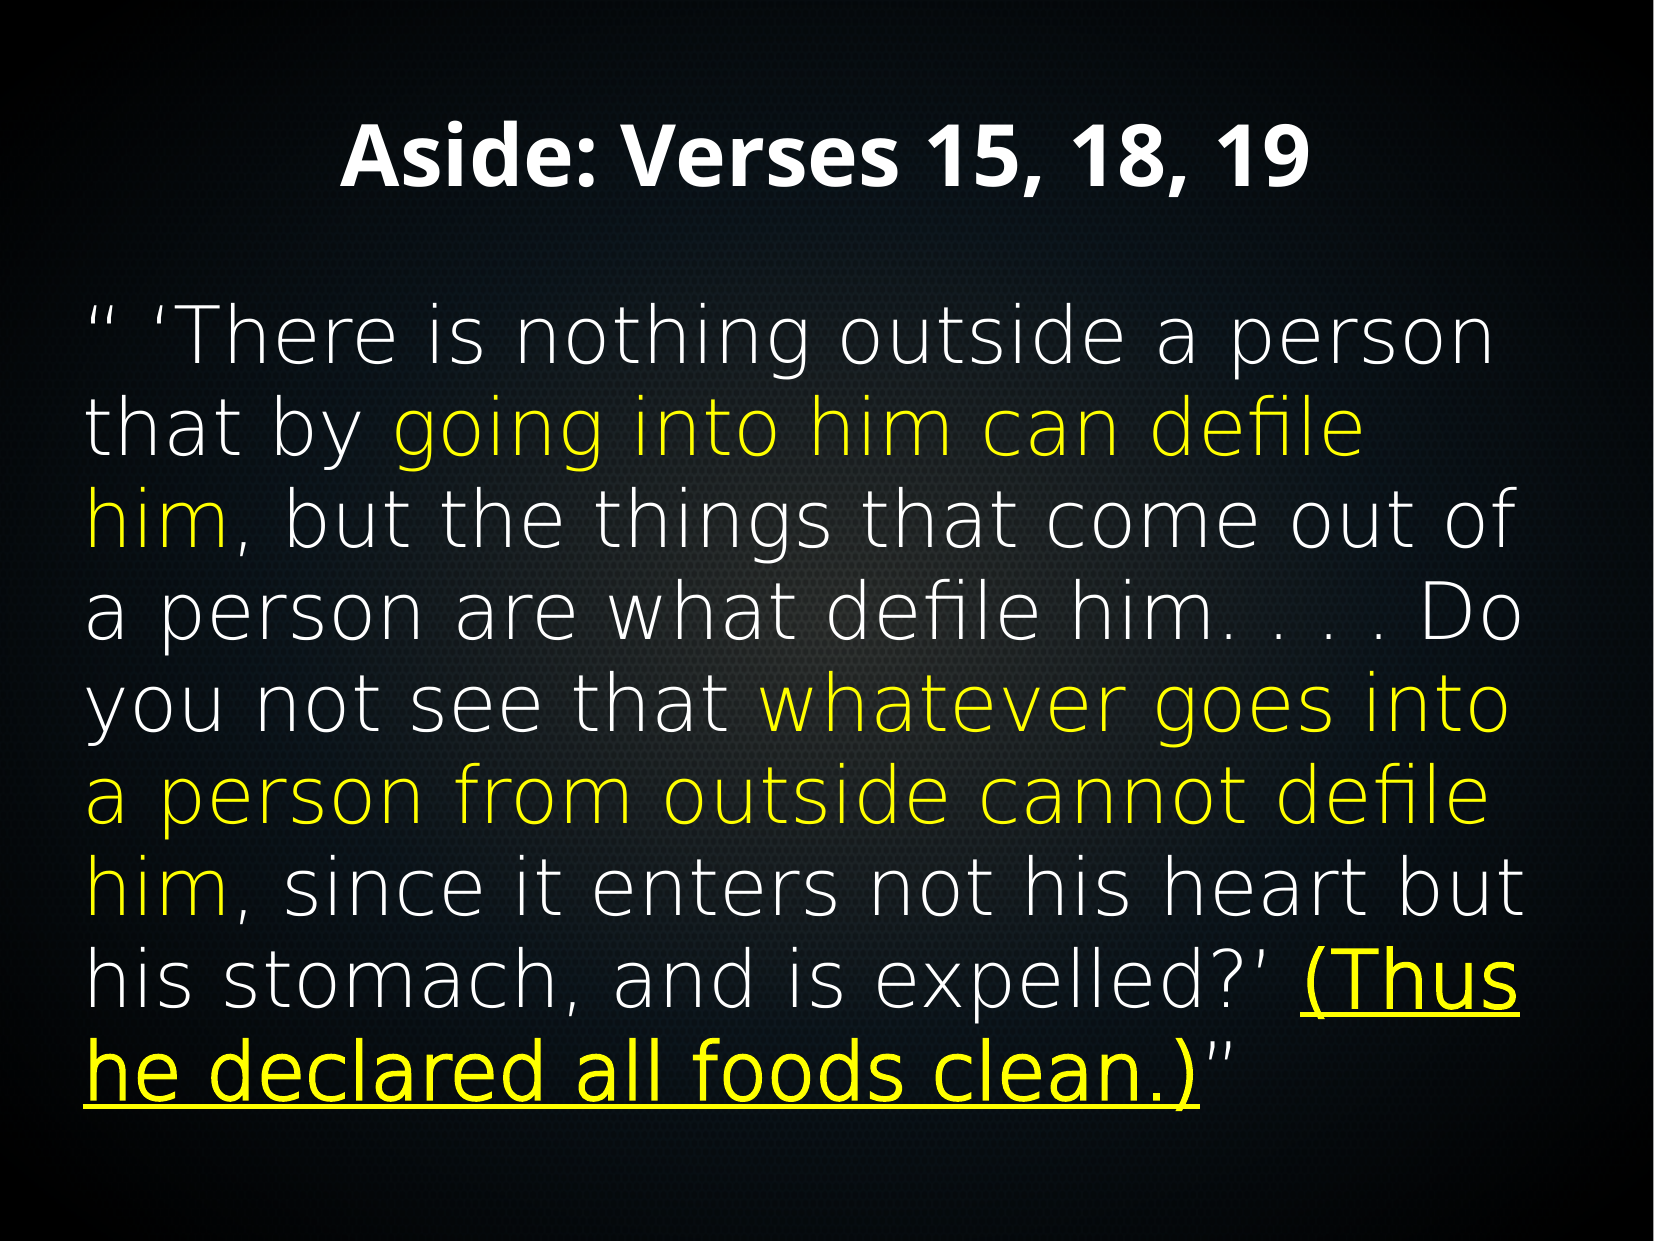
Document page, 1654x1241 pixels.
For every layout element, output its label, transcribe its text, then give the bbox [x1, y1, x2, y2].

picture [0, 0, 1654, 1241]
title Aside: Verses 15, 18, 19 [82, 49, 1571, 257]
list “ ‘There is nothing outside a person that by going into him can defile him, but the things that come out of a person are what defile him. . . . Do you not see that whatever goes into a person from outside cannot defile him, since it enters not his heart but his stomach, and is expelled?’ (Thus he declared all foods clean.)” [82, 290, 1538, 1201]
